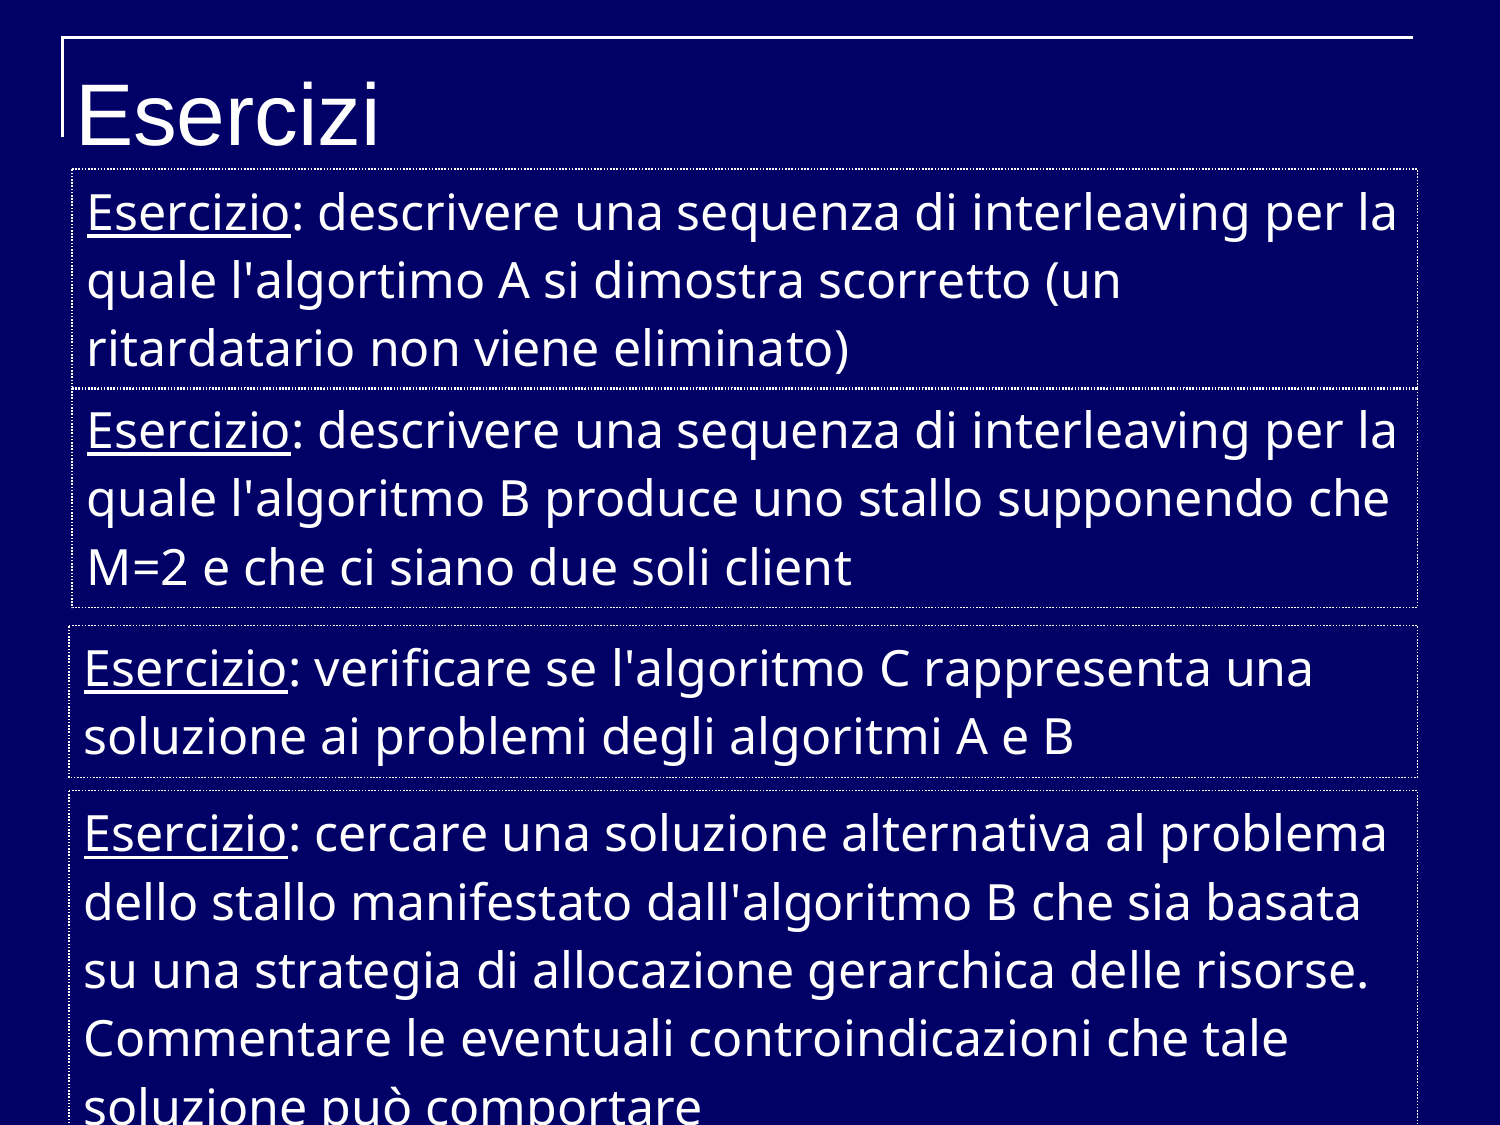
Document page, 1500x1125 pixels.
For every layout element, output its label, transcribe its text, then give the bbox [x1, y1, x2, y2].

text_box Esercizio: descrivere una sequenza di interleaving per la quale l'algoritmo B produce uno stallo supponendo che M=2 e che ci siano due soli client [72, 390, 1418, 608]
text_box Esercizio: descrivere una sequenza di interleaving per la quale l'algortimo A si dimostra scorretto (un ritardatario non viene eliminato) [72, 168, 1418, 390]
text_box Esercizio: cercare una soluzione alternativa al problema dello stallo manifestato dall'algoritmo B che sia basata su una strategia di allocazione gerarchica delle risorse. Commentare le eventuali controindicazioni che tale soluzione può comportare [68, 790, 1418, 1125]
title Esercizi [75, 52, 1426, 178]
text_box Esercizio: verificare se l'algoritmo C rappresenta una soluzione ai problemi degli algoritmi A e B [68, 625, 1418, 778]
